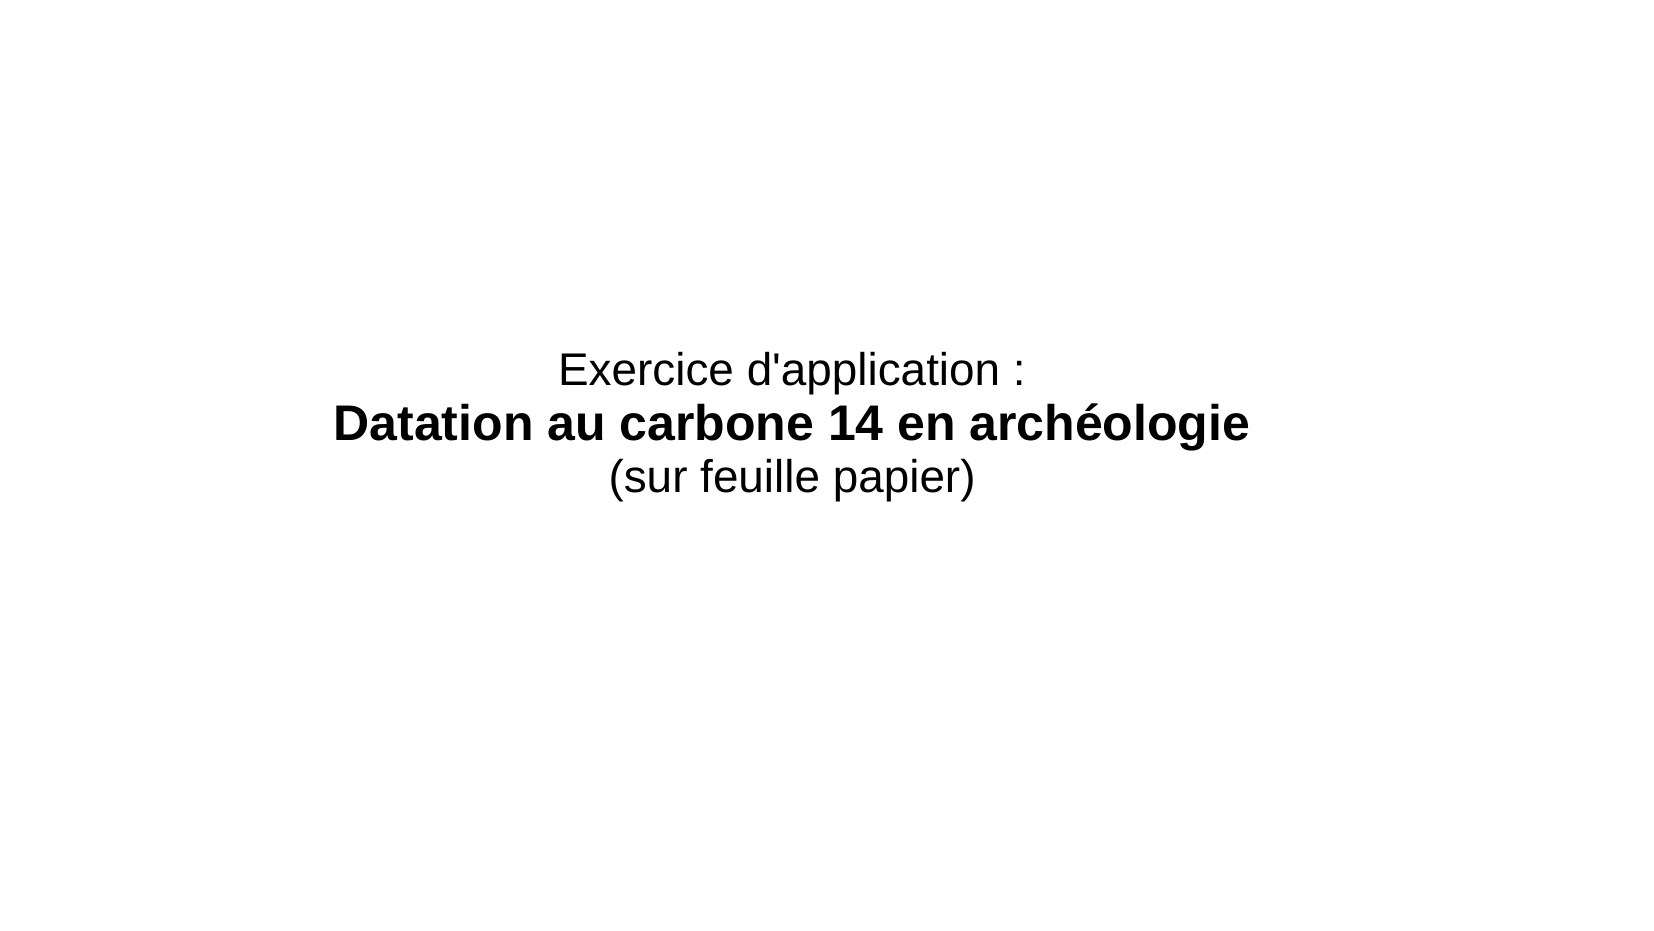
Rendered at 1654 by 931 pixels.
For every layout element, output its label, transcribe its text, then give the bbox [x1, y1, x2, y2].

text_box Exercice d'application : Datation au carbone 14 en archéologie (sur feuille papier) [318, 336, 1317, 510]
